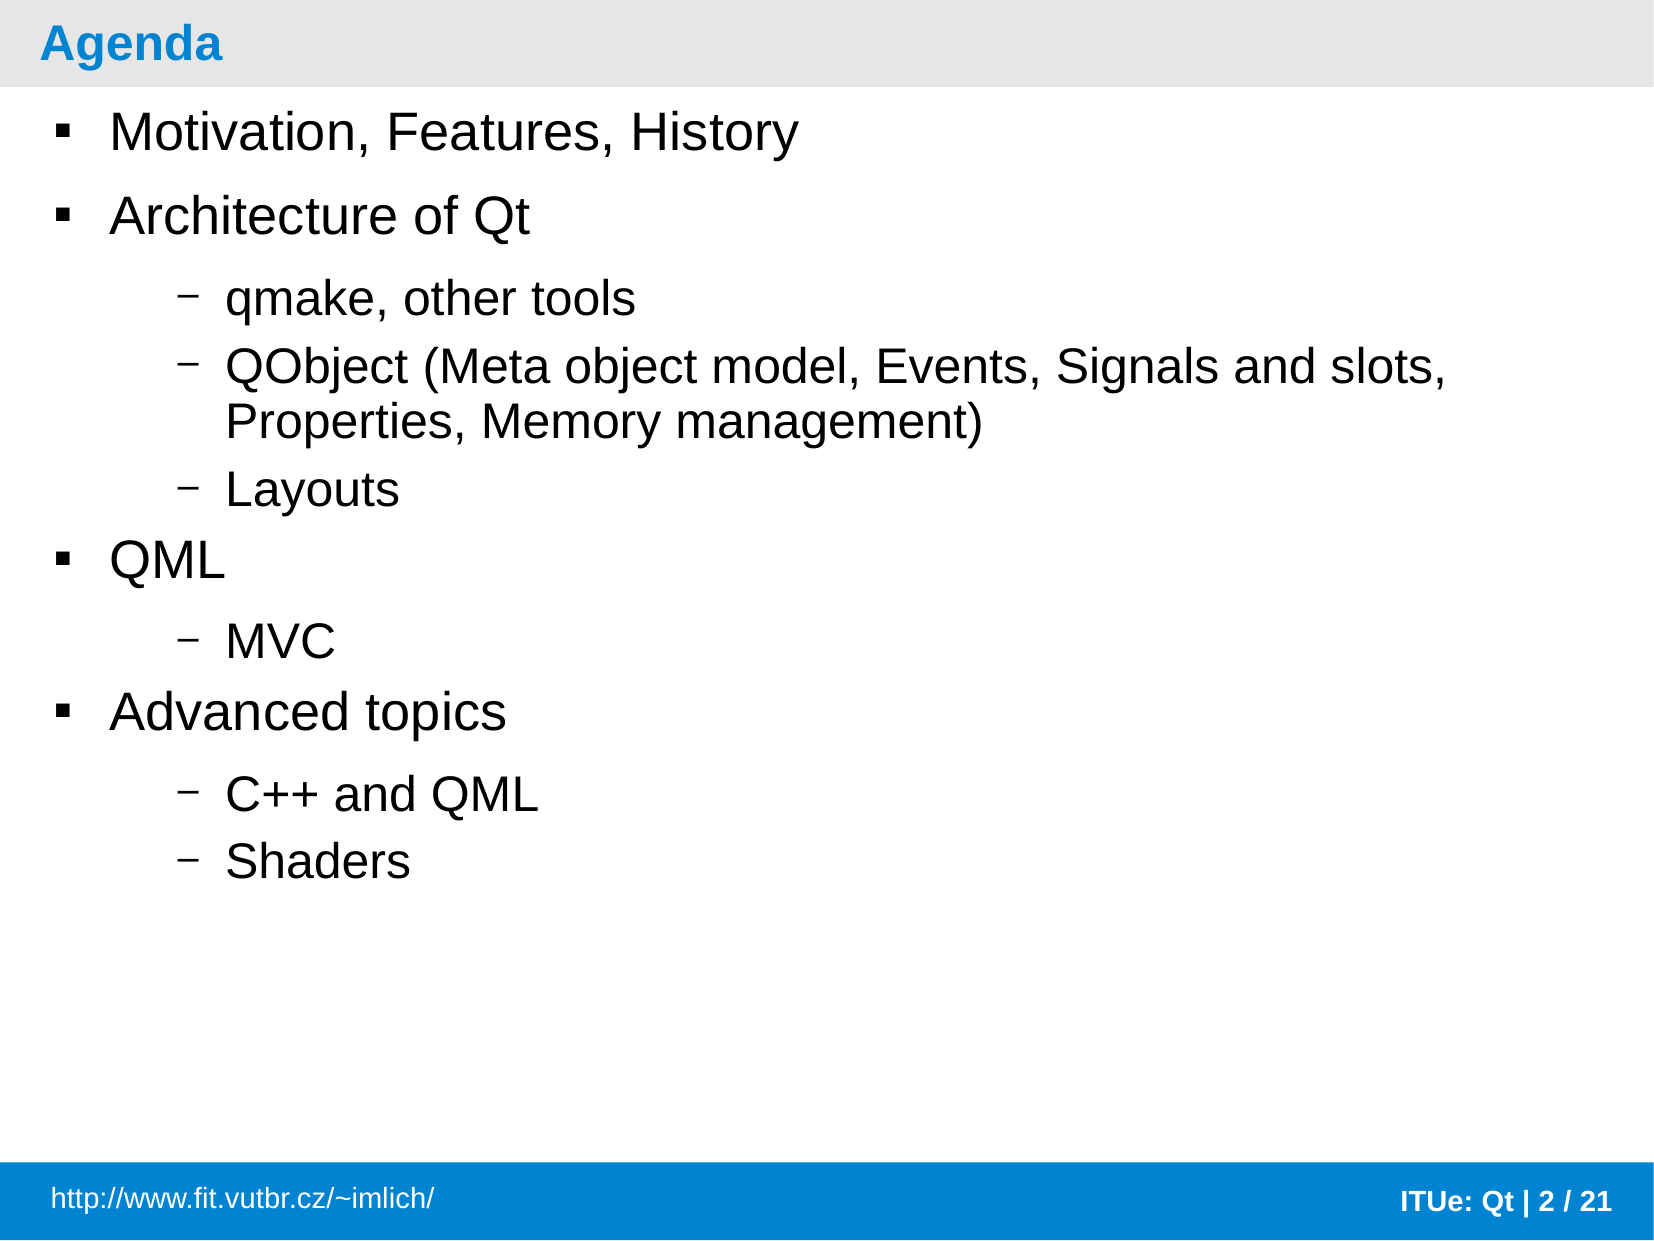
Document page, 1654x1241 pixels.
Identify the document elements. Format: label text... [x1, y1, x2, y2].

list Motivation, Features, History Architecture of Qt qmake, other tools QObject (Meta object model, Events, Signals and slots, Properties, Memory management) Layouts QML MVC Advanced topics C++ and QML Shaders [38, 101, 1616, 1126]
title Agenda [39, 5, 1615, 81]
